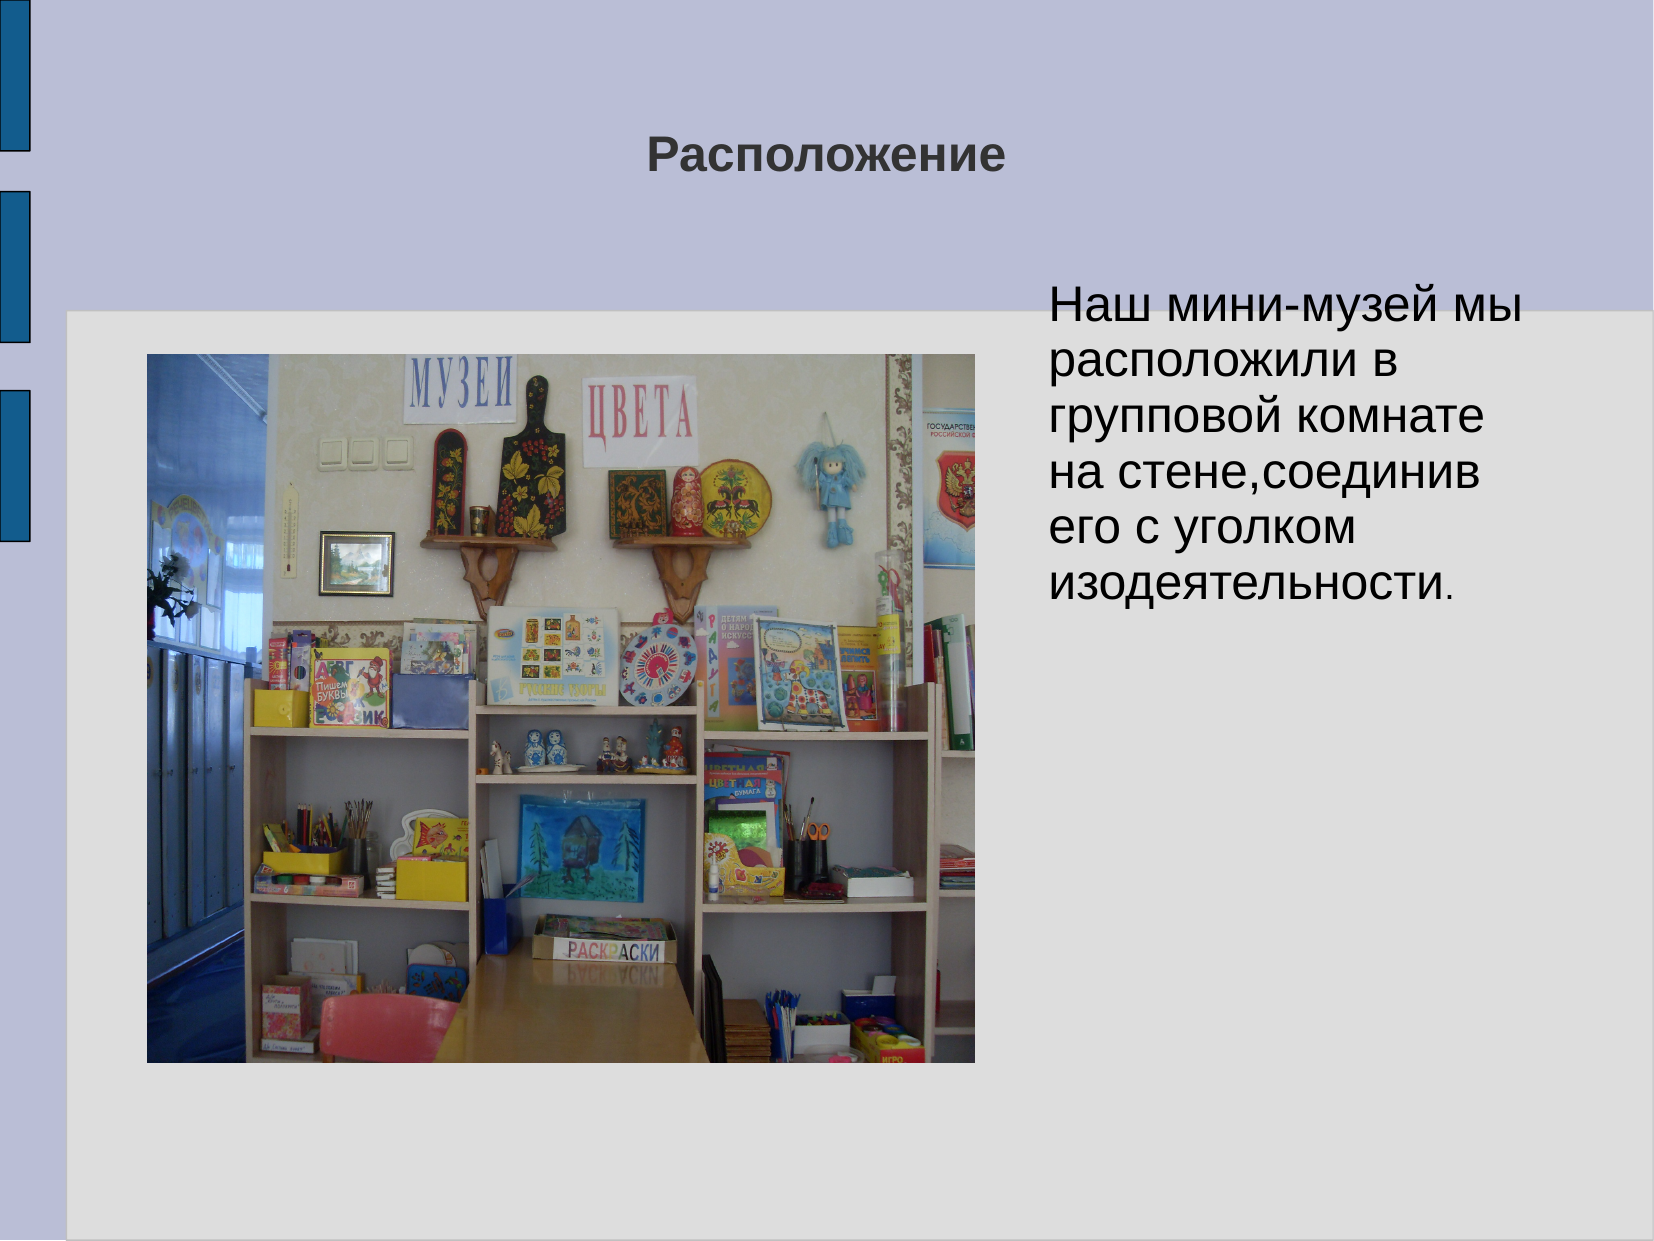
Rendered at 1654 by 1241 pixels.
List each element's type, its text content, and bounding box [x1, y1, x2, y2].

picture [147, 354, 975, 1063]
title Расположение [82, 49, 1571, 257]
text_box Наш мини-музей мы расположили в групповой комнате на стене,соединив его с уголком изодеятельности. [1033, 265, 1566, 615]
